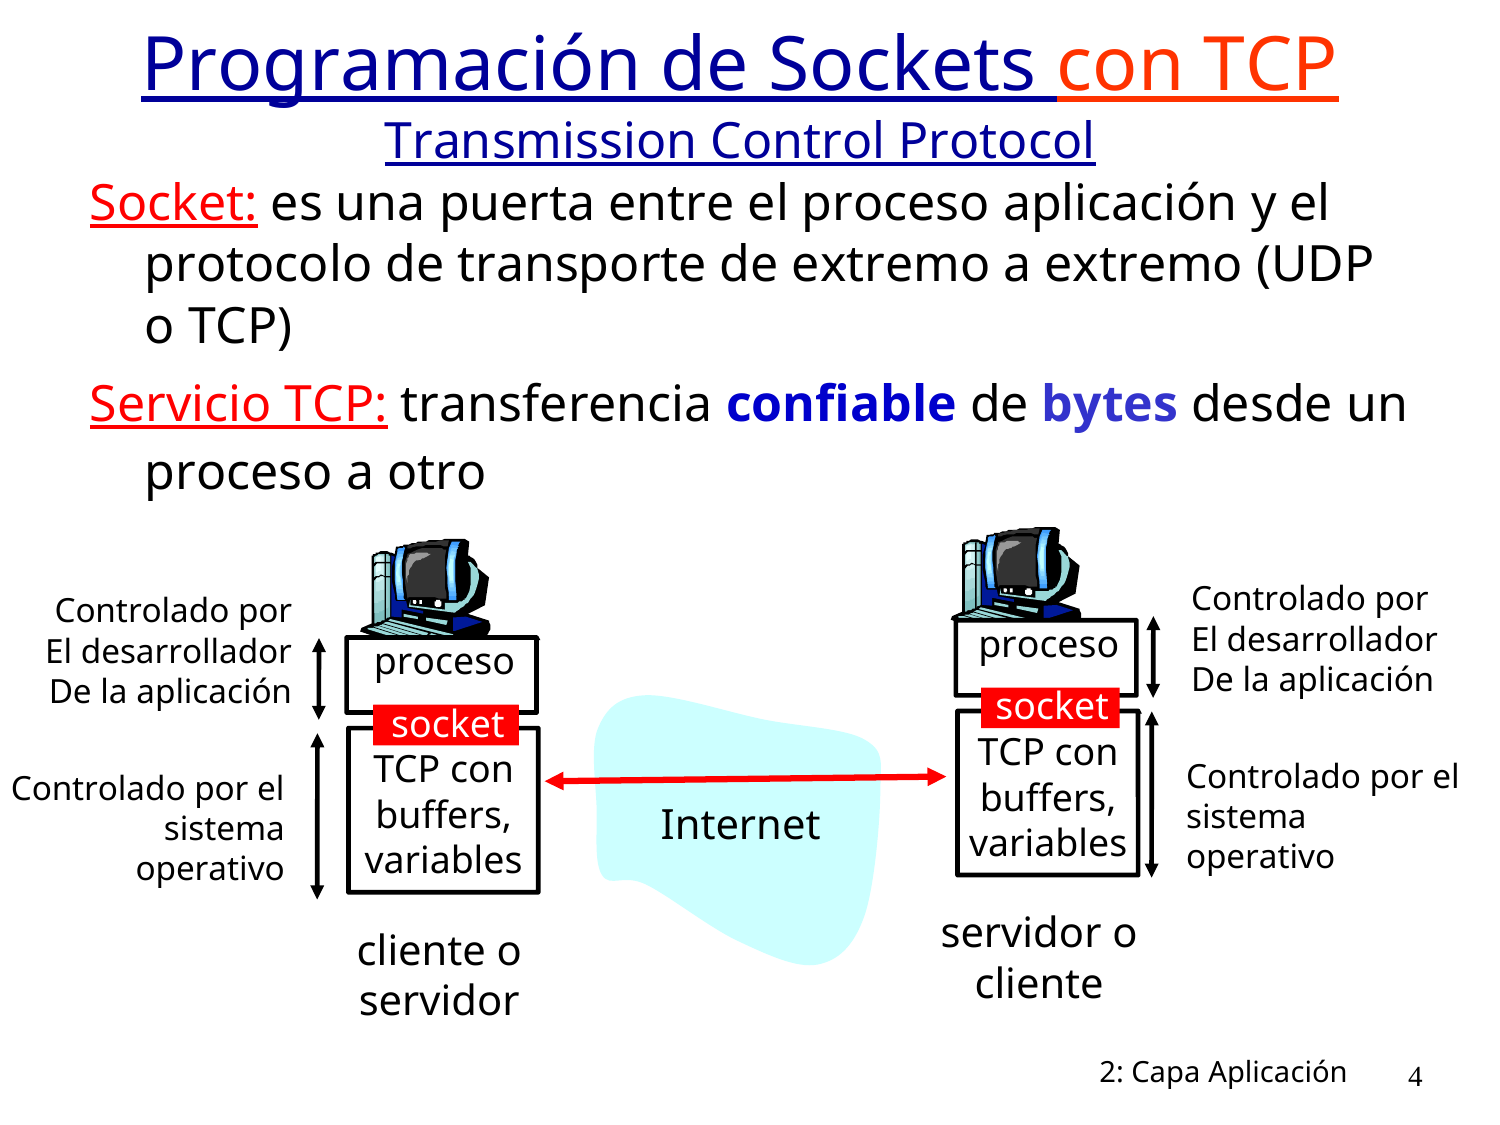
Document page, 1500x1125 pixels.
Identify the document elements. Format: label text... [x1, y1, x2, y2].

text_box [593, 695, 881, 777]
text_box [360, 538, 491, 634]
text_box Internet [645, 795, 836, 857]
text_box socket [376, 696, 520, 753]
text_box servidor o cliente [925, 903, 1153, 1015]
text_box TCP con buffers, variables [960, 725, 1135, 872]
title Programación de Sockets con TCP Transmission Control Protocol [54, 0, 1426, 188]
text_box Controlado por el sistema operativo [0, 763, 300, 895]
text_box [346, 637, 537, 746]
text_box Controlado por el sistema operativo [1171, 751, 1475, 884]
text_box cliente o servidor [341, 921, 537, 1032]
text_box TCP con buffers, variables [351, 742, 535, 889]
text_box proceso [359, 634, 531, 691]
text_box [950, 527, 1137, 696]
text_box Controlado por El desarrollador De la aplicación [30, 586, 308, 718]
text_box [595, 781, 881, 966]
text_box proceso [963, 617, 1135, 674]
text_box Controlado por El desarrollador De la aplicación [1176, 574, 1454, 706]
text_box socket [980, 679, 1124, 736]
list Socket: es una puerta entre el proceso aplicación y el protocolo de transporte de extremo a extremo (UDP o TCP)‏ Servicio TCP: transferencia confiable de bytes desde un proceso a otro [75, 163, 1426, 474]
